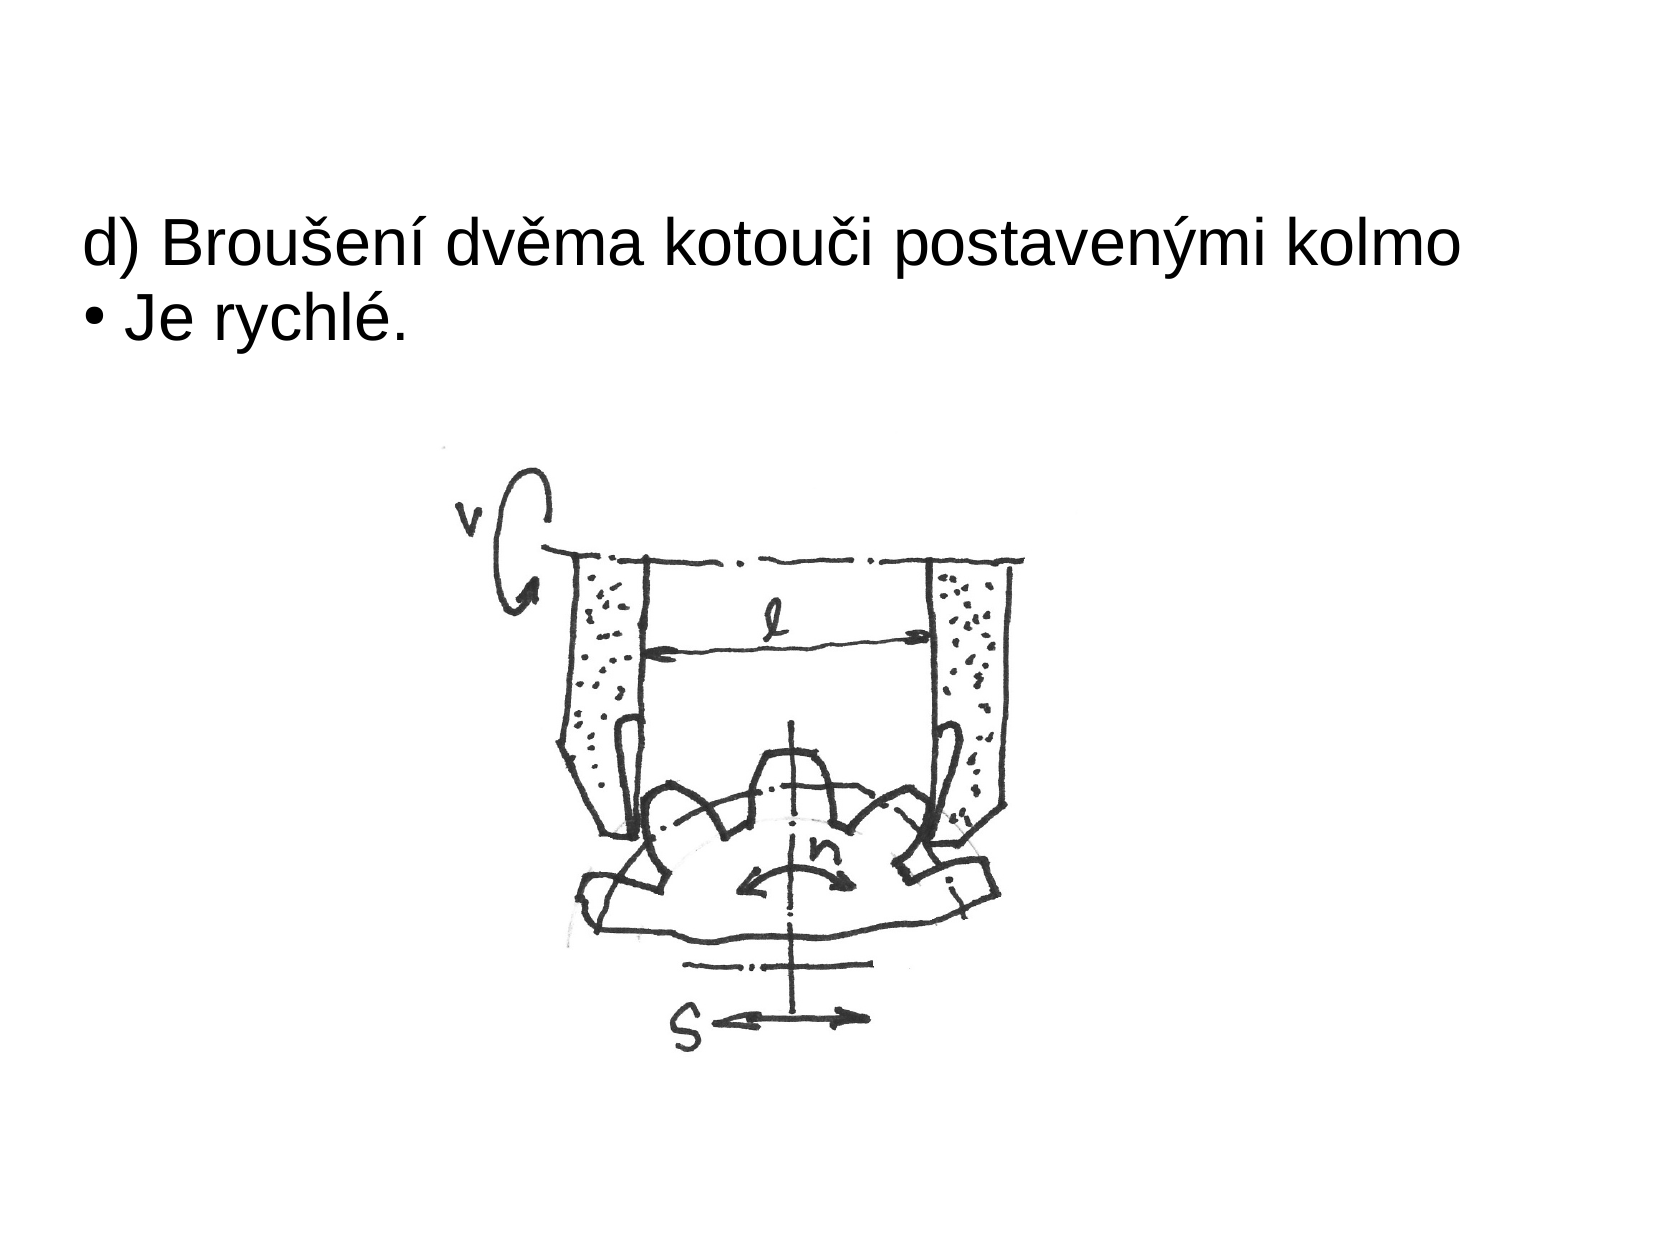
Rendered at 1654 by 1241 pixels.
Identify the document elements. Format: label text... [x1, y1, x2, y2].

picture [413, 413, 1102, 1093]
subtitle d) Broušení dvěma kotouči postavenými kolmo Je rychlé. [82, 56, 1571, 1102]
